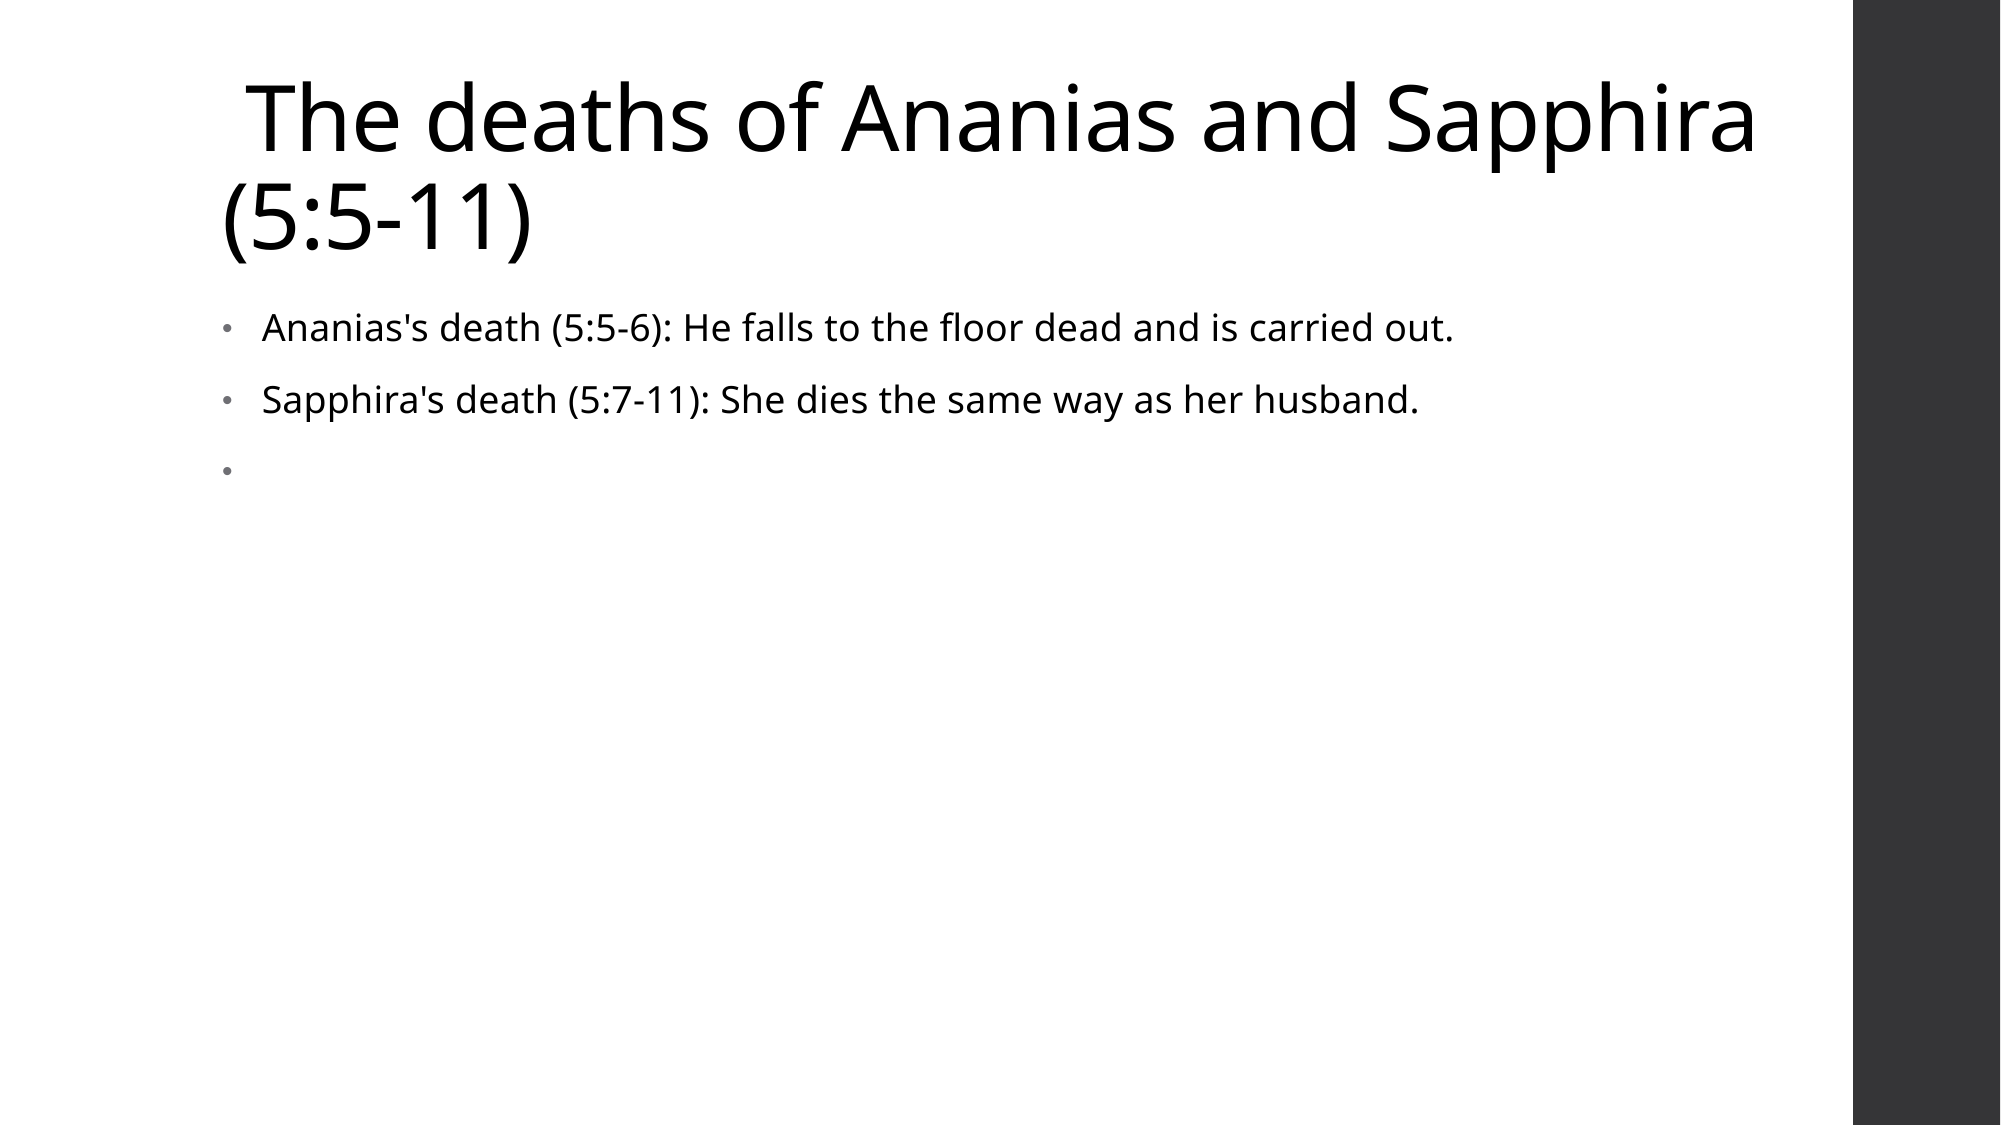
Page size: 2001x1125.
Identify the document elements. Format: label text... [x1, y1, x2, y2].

list Ananias's death (5:5-6): He falls to the floor dead and is carried out. Sapphira's death (5:7-11): She dies the same way as her husband. [206, 299, 1617, 1014]
title The deaths of Ananias and Sapphira (5:5-11) [206, 60, 1797, 278]
